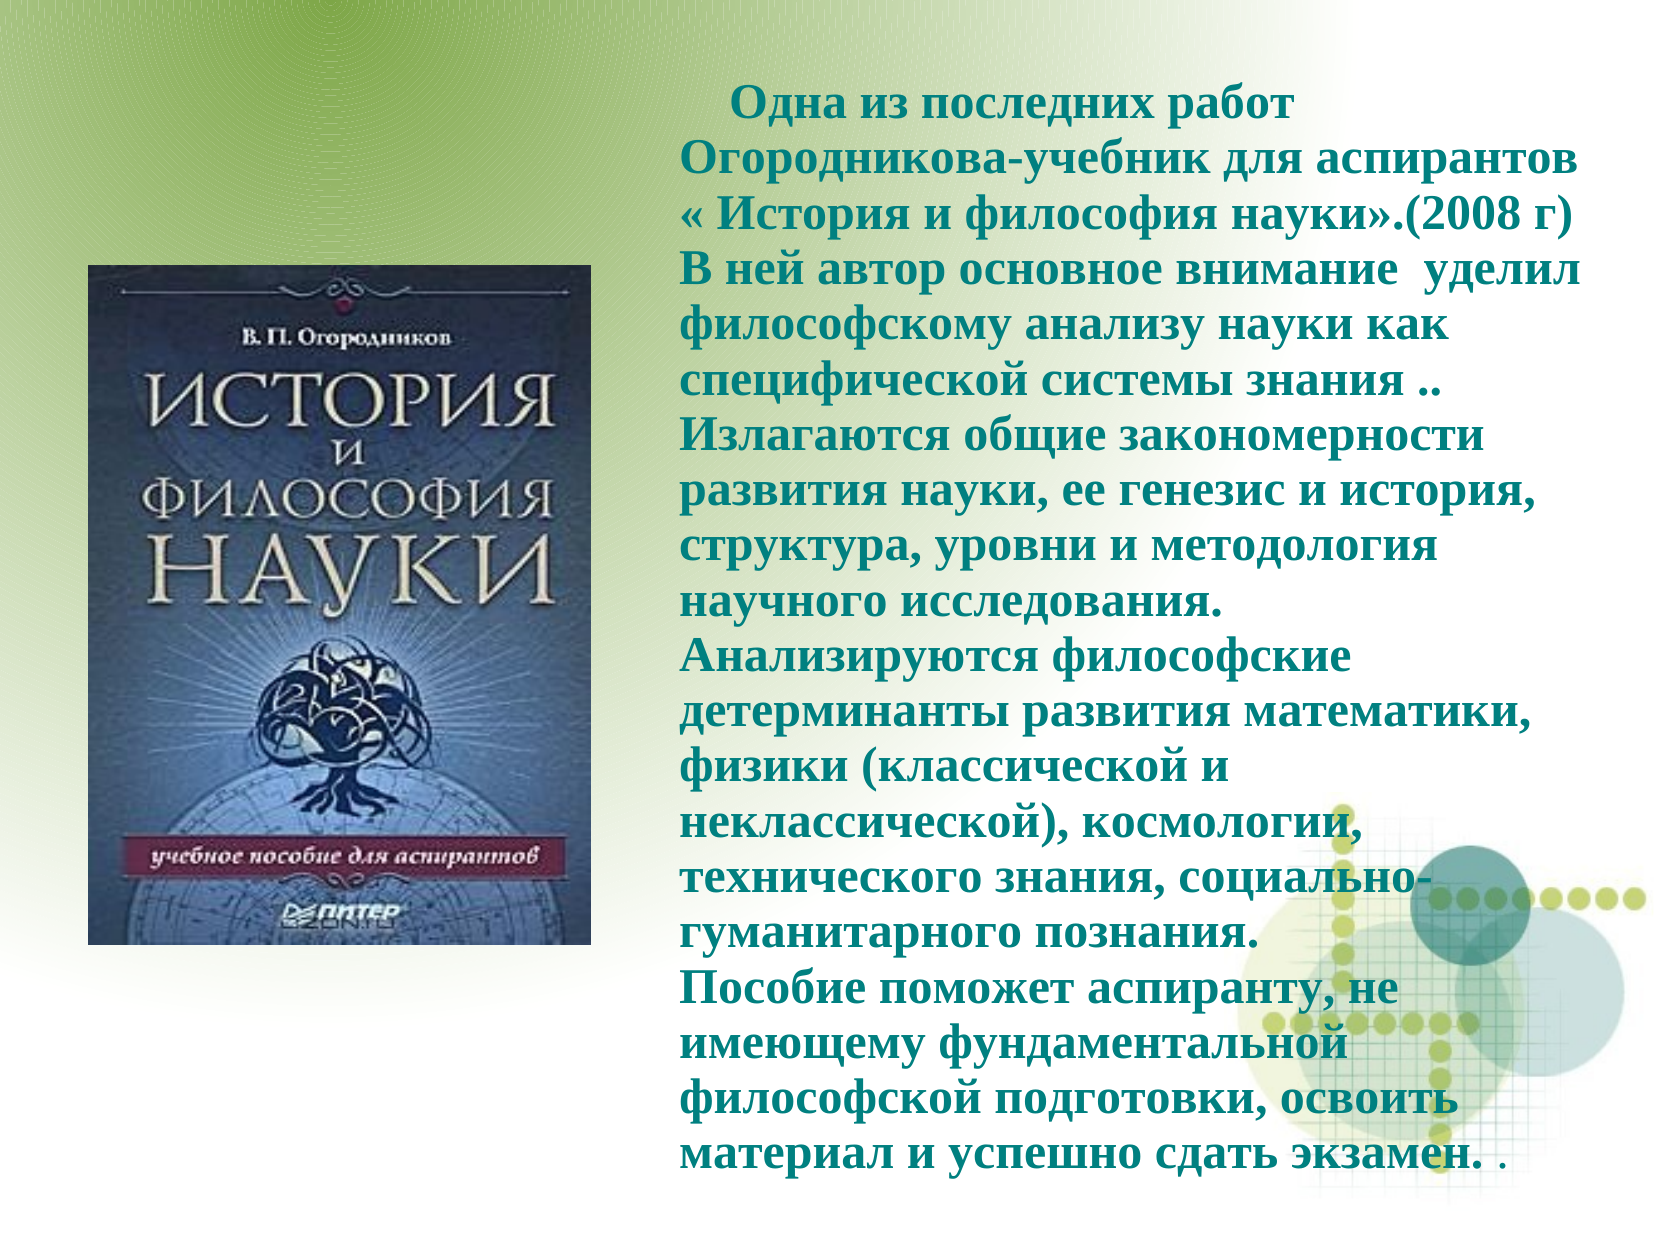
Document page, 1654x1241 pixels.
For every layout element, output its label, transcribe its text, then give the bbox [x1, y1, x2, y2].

picture [88, 265, 591, 945]
picture [1224, 792, 1654, 1211]
subtitle Одна из последних работ Огородникова-учебник для аспирантов « История и философия науки».(2008 г) В ней автор основное внимание уделил философскому анализу науки как специфической системы знания .. Излагаются общие закономерности развития науки, ее генезис и история, структура, уровни и методология научного исследования. Анализируются философские детерминанты развития математики, физики (классической и неклассической), космологии, технического знания, социально-гуманитарного познания. Пособие поможет аспиранту, не имеющему фундаментальной философской подготовки, освоить материал и успешно сдать экзамен. . [679, 61, 1595, 1193]
